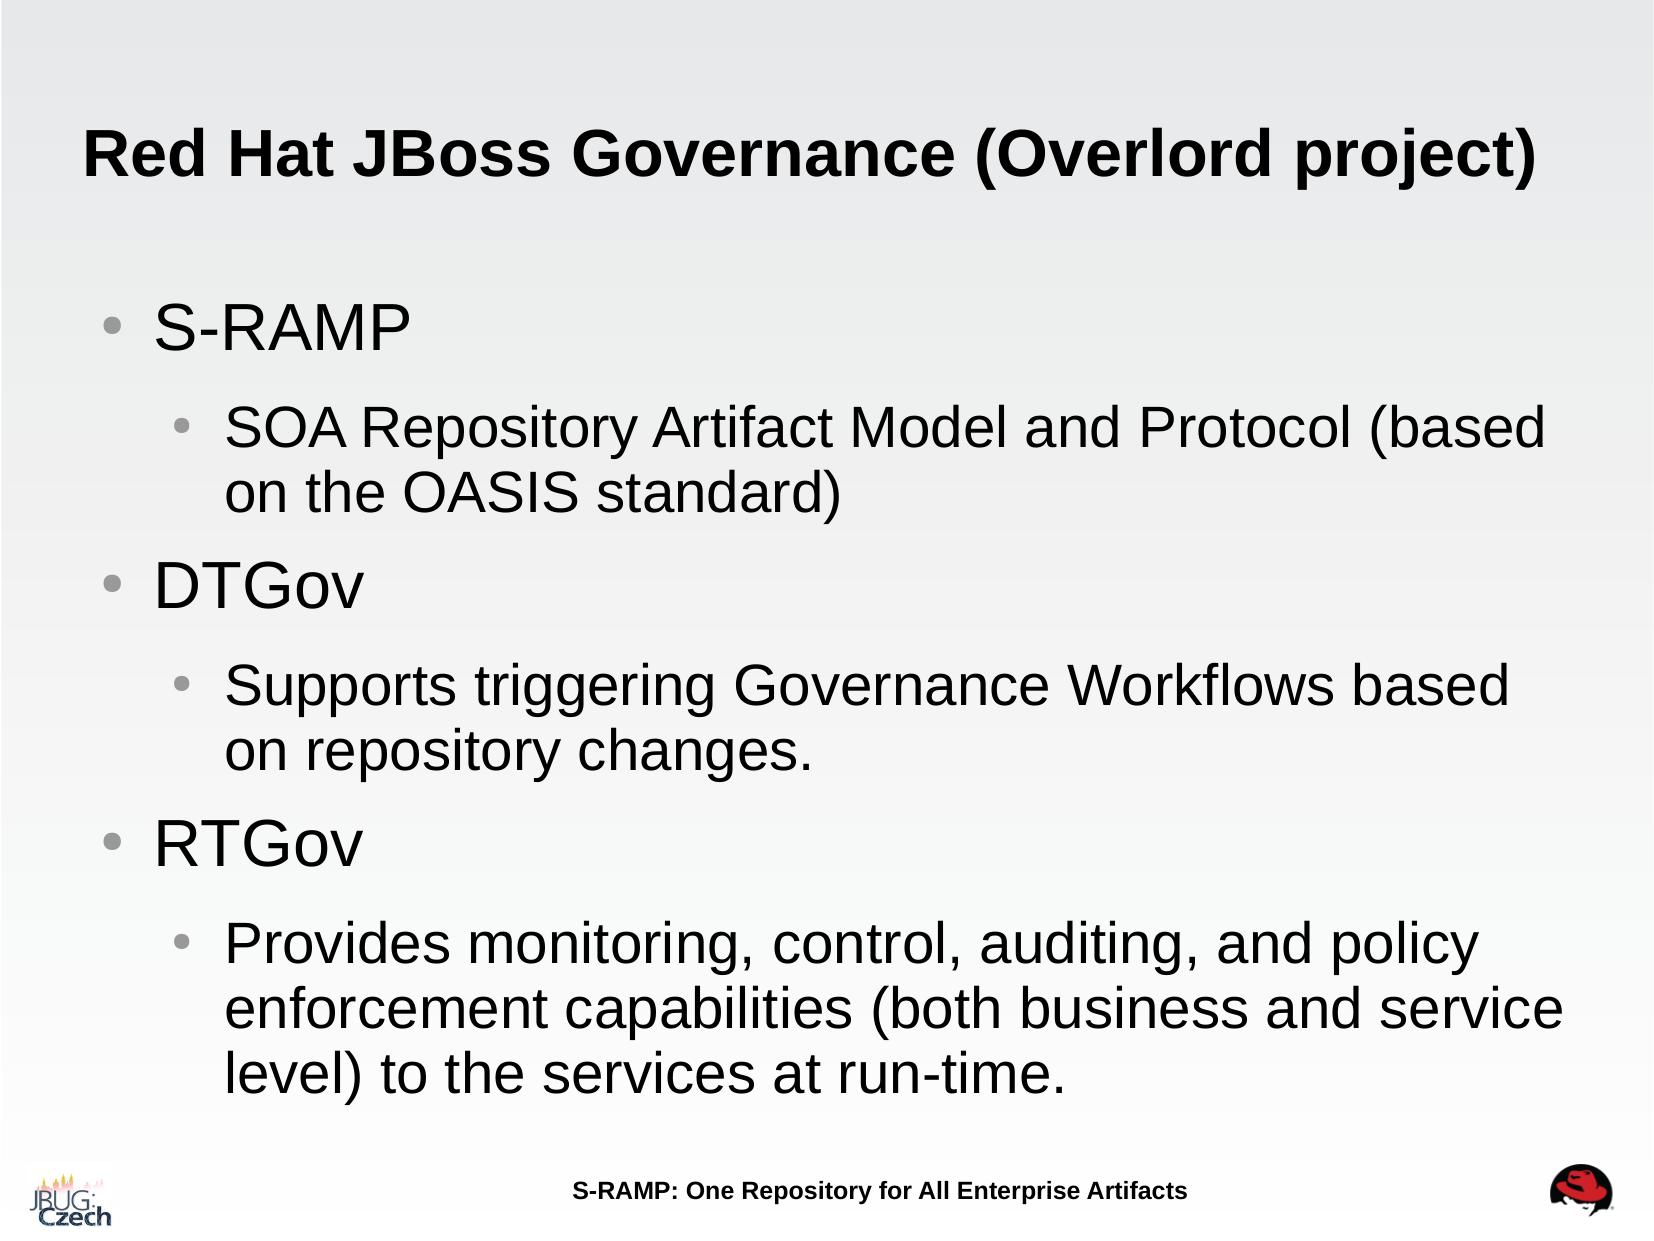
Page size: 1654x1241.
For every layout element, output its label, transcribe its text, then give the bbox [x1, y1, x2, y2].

title Red Hat JBoss Governance (Overlord project) [82, 49, 1571, 257]
list S-RAMP SOA Repository Artifact Model and Protocol (based on the OASIS standard) DTGov Supports triggering Governance Workflows based on repository changes. RTGov Provides monitoring, control, auditing, and policy enforcement capabilities (both business and service level) to the services at run-time. [82, 290, 1571, 1109]
picture [1, 0, 1654, 1241]
